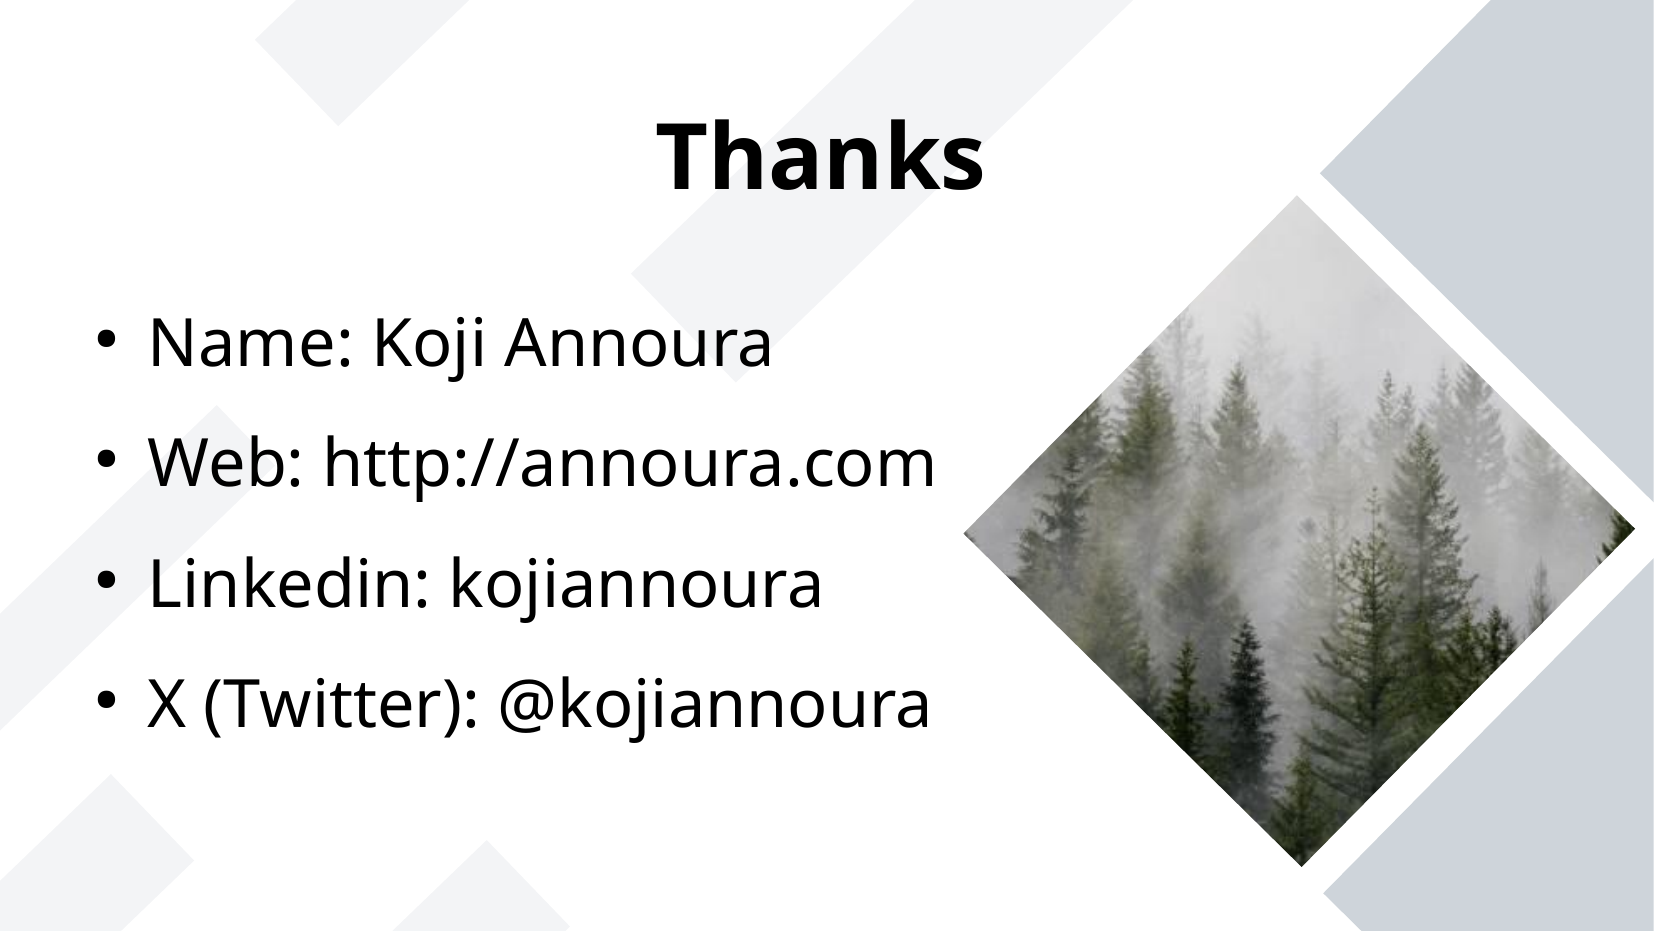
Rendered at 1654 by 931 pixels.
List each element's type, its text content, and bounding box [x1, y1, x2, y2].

text_box [1088, 233, 1636, 867]
title Thanks [76, 76, 1565, 233]
list Name: Koji Annoura Web: http://annoura.com Linkedin: kojiannoura X (Twitter): @kojiannoura [76, 295, 1088, 835]
